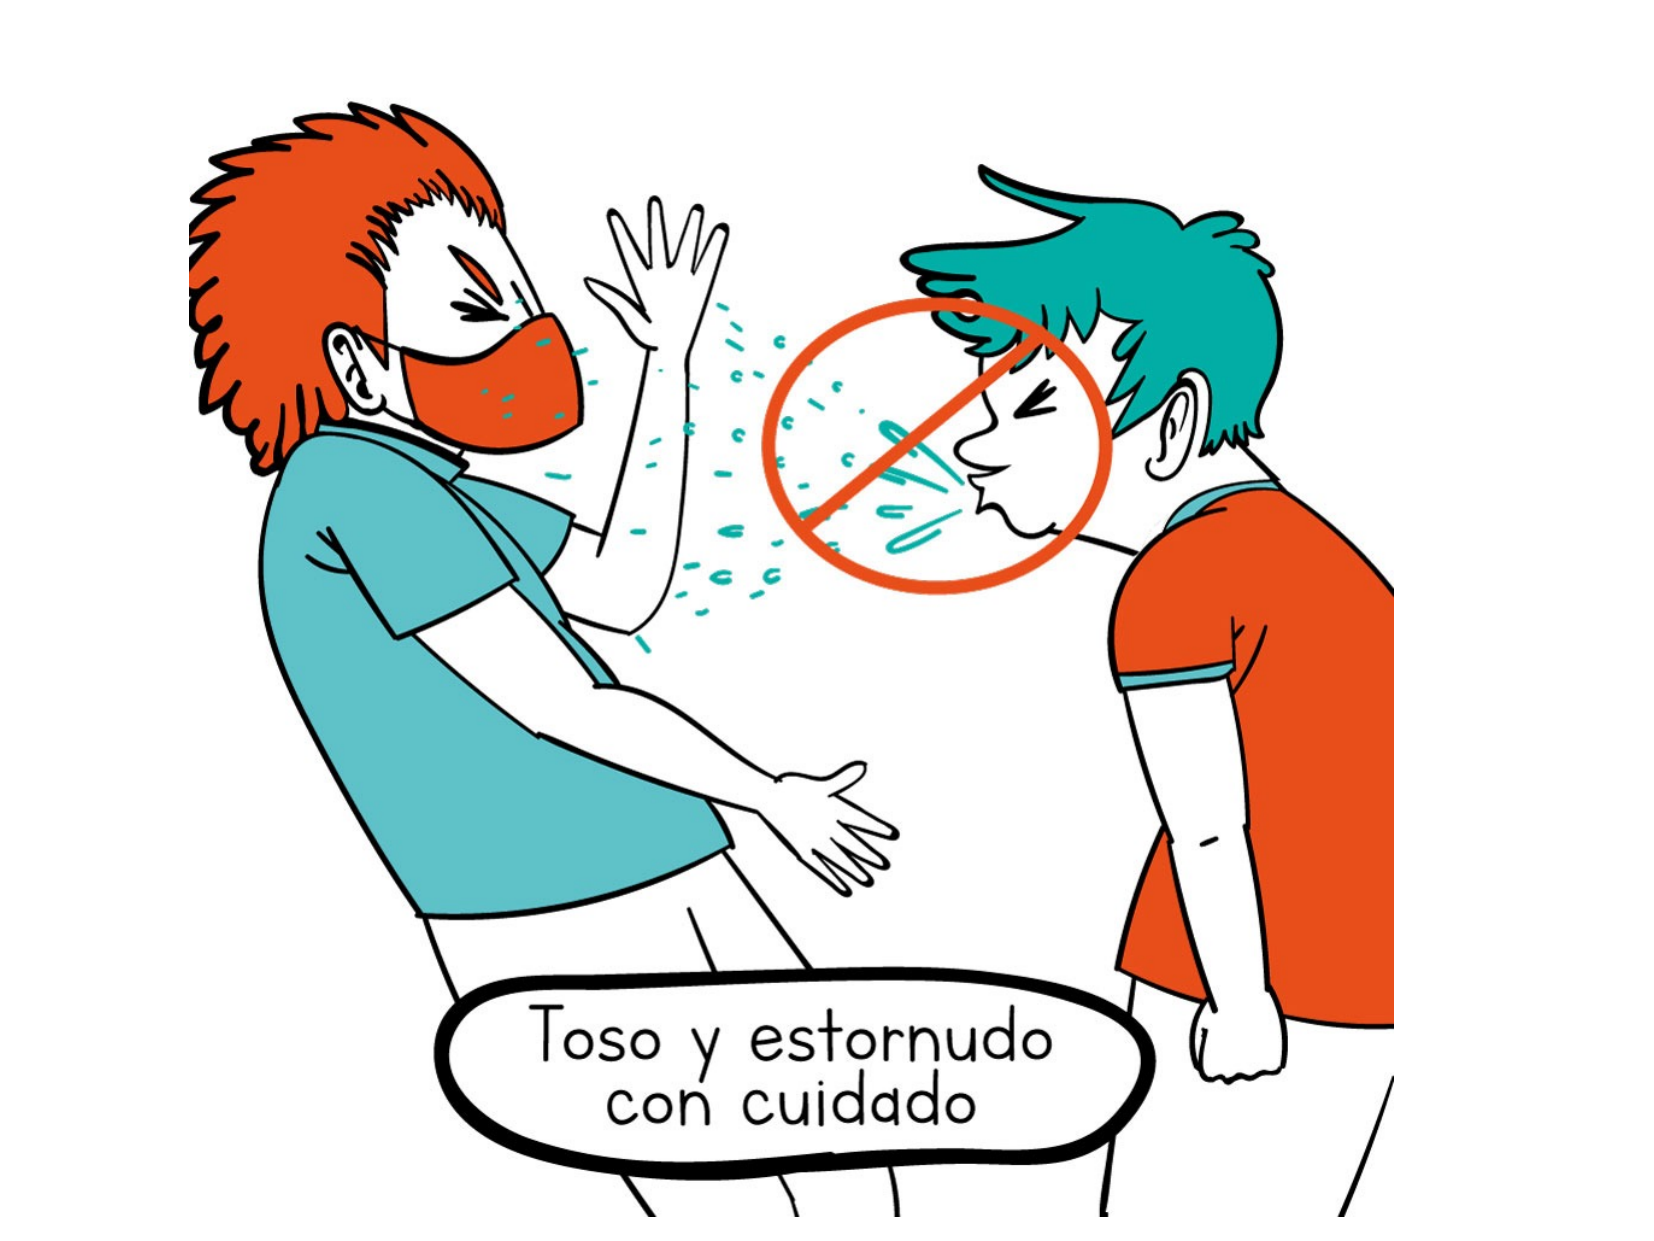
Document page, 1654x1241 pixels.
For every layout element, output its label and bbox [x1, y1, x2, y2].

picture [189, 11, 1394, 1217]
